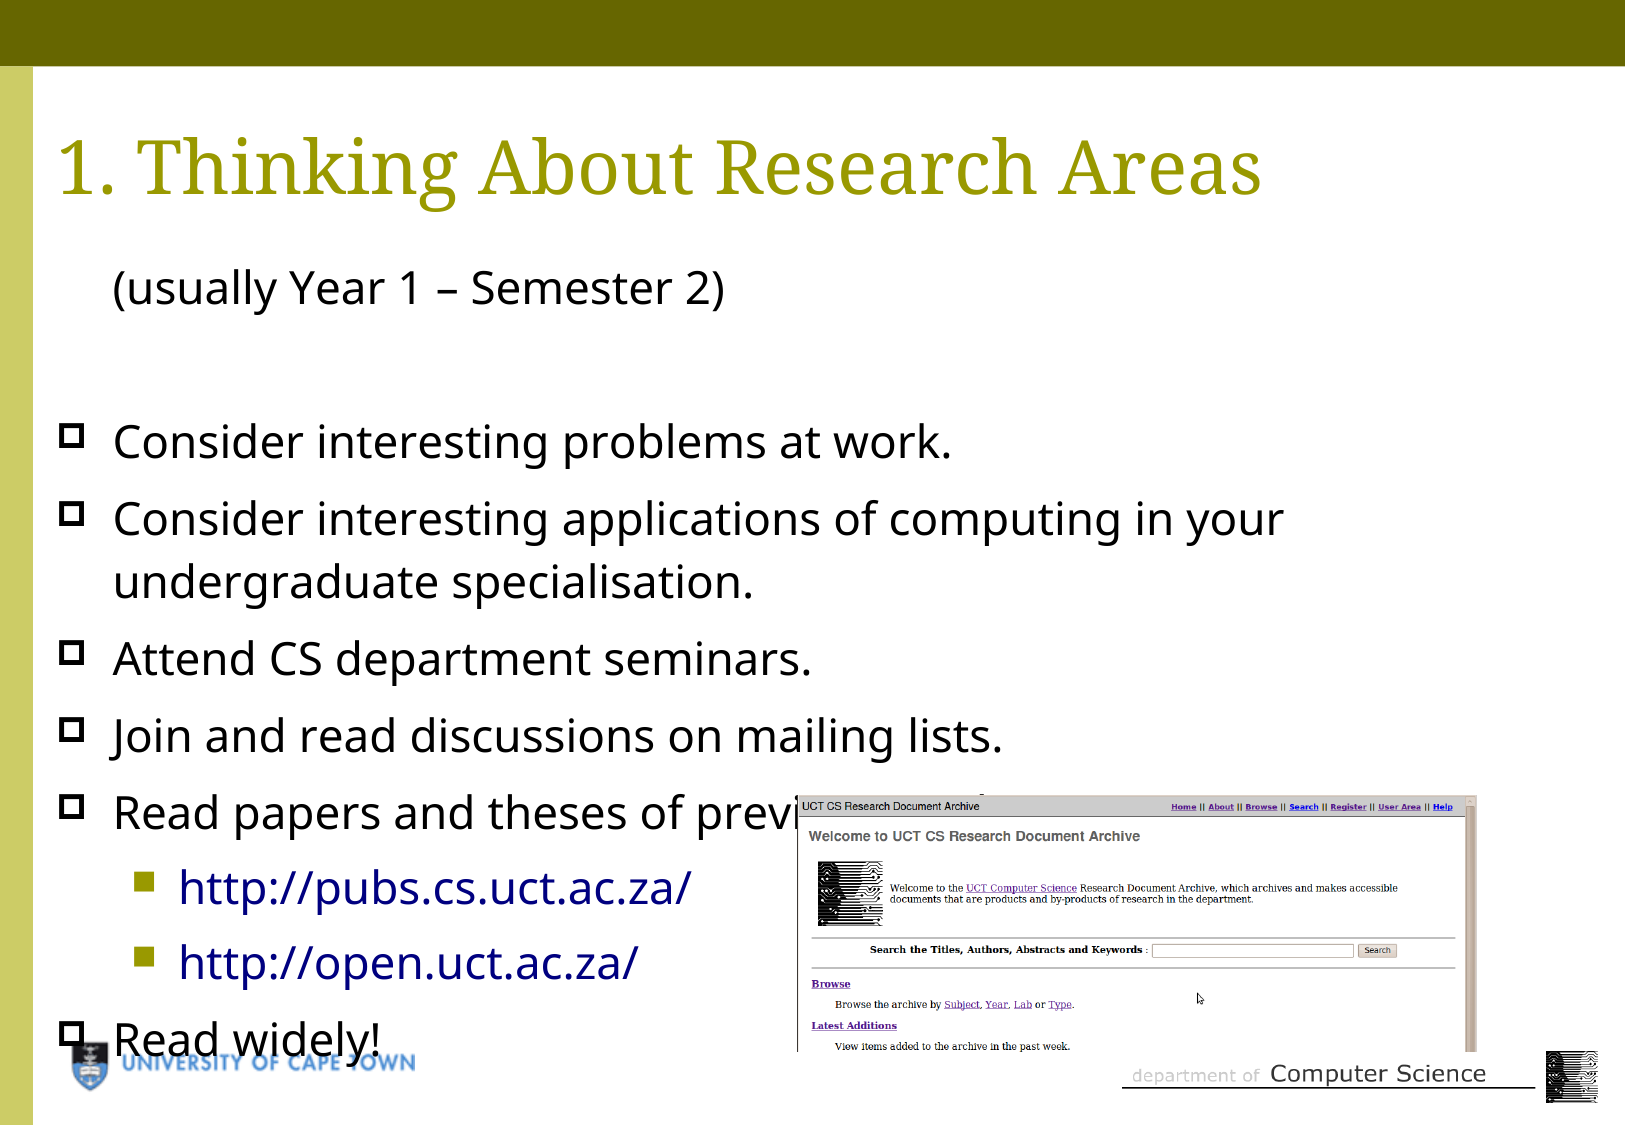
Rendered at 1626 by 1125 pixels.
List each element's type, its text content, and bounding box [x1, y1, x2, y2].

picture [121, 1027, 133, 1039]
picture [199, 1034, 212, 1053]
picture [61, 1024, 415, 1103]
title 1. Thinking About Research Areas [56, 109, 1543, 222]
list (usually Year 1 – Semester 2) Consider interesting problems at work. Consider interesting applications of computing in your undergraduate specialisation. Attend CS department seminars. Join and read discussions on mailing lists. Read papers and theses of previous students on: http://pubs.cs.uct.ac.za/ http://open.uct.ac.za/ Read widely! [56, 255, 1595, 991]
picture [287, 1034, 300, 1053]
picture [1546, 1051, 1598, 1103]
picture [797, 795, 1536, 1092]
picture [64, 1026, 79, 1041]
